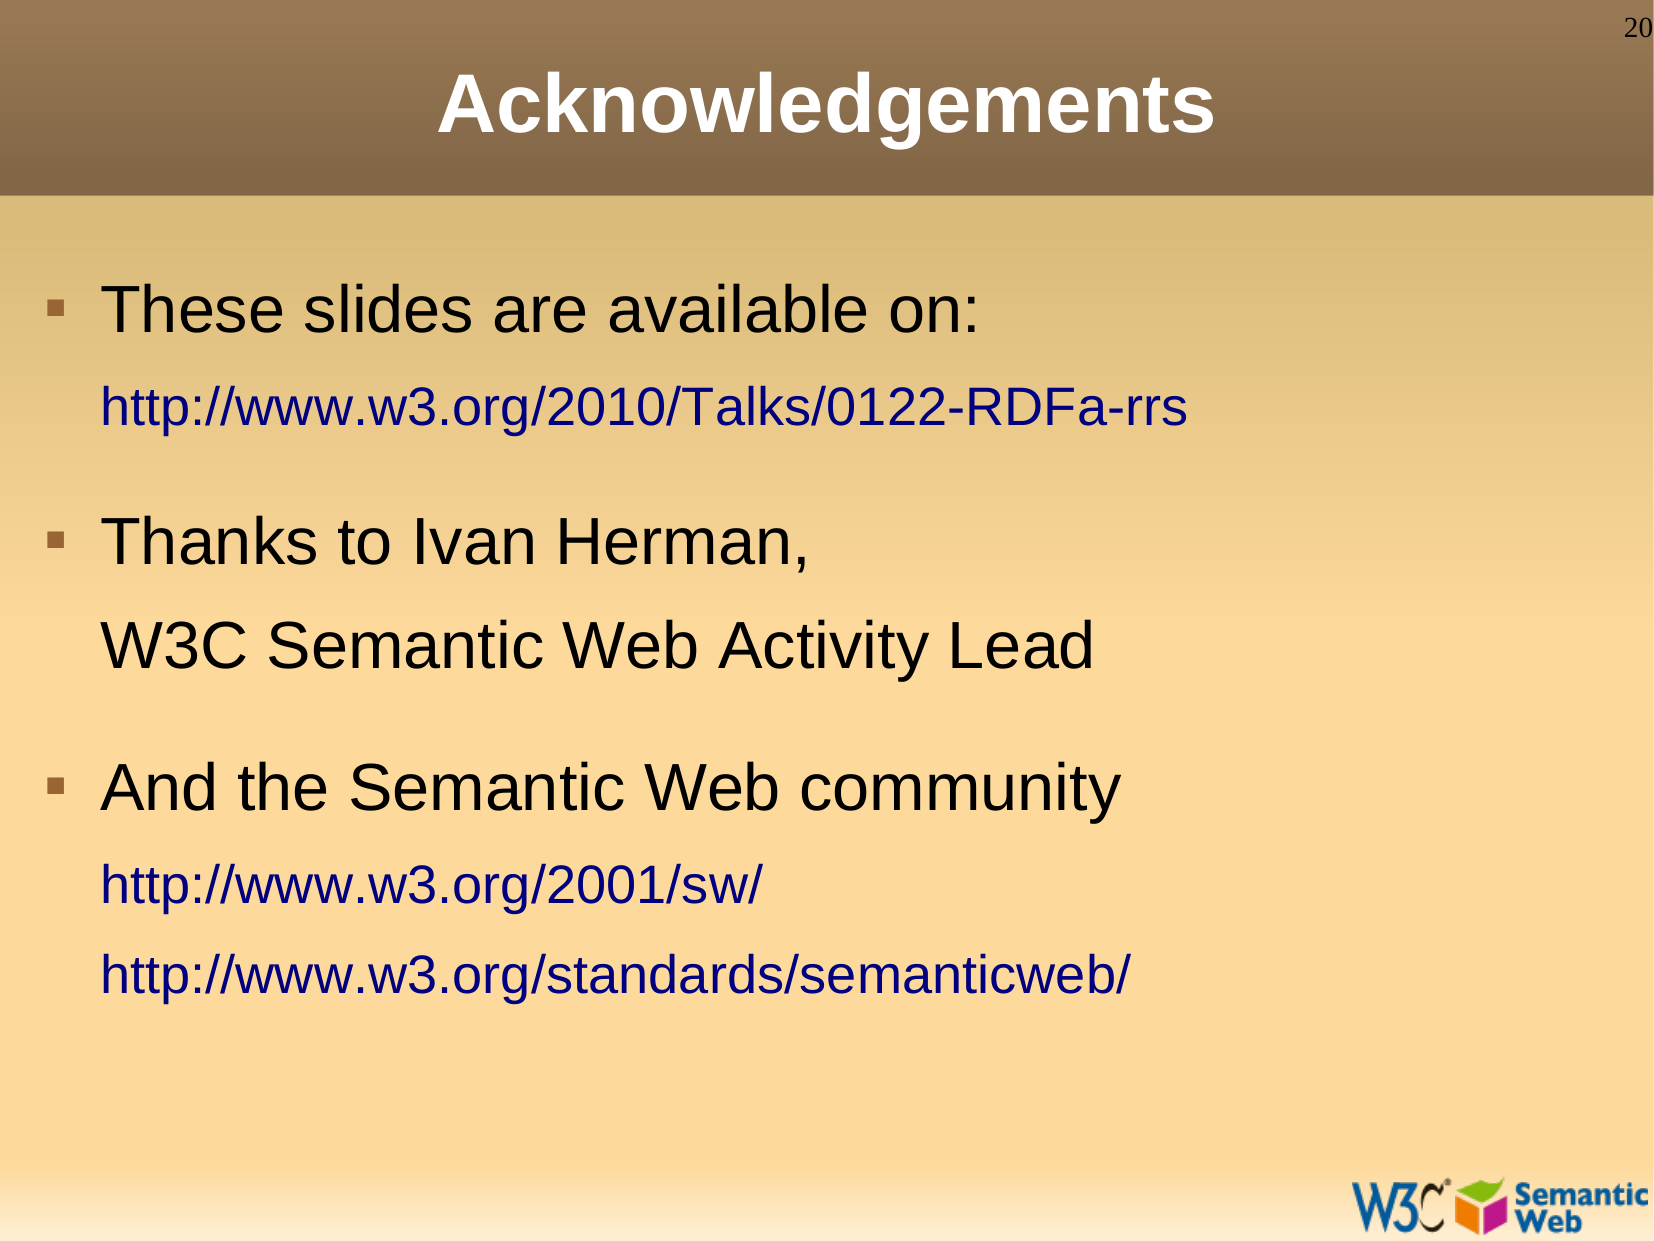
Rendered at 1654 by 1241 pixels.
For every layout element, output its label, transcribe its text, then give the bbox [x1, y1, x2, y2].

list These slides are available on: http://www.w3.org/2010/Talks/0122-RDFa-rrs Thanks to Ivan Herman, W3C Semantic Web Activity Lead And the Semantic Web community http://www.w3.org/2001/sw/ http://www.w3.org/standards/semanticweb/ [29, 272, 1624, 1006]
picture [0, 208, 1654, 1241]
title Acknowledgements [0, 0, 1654, 208]
